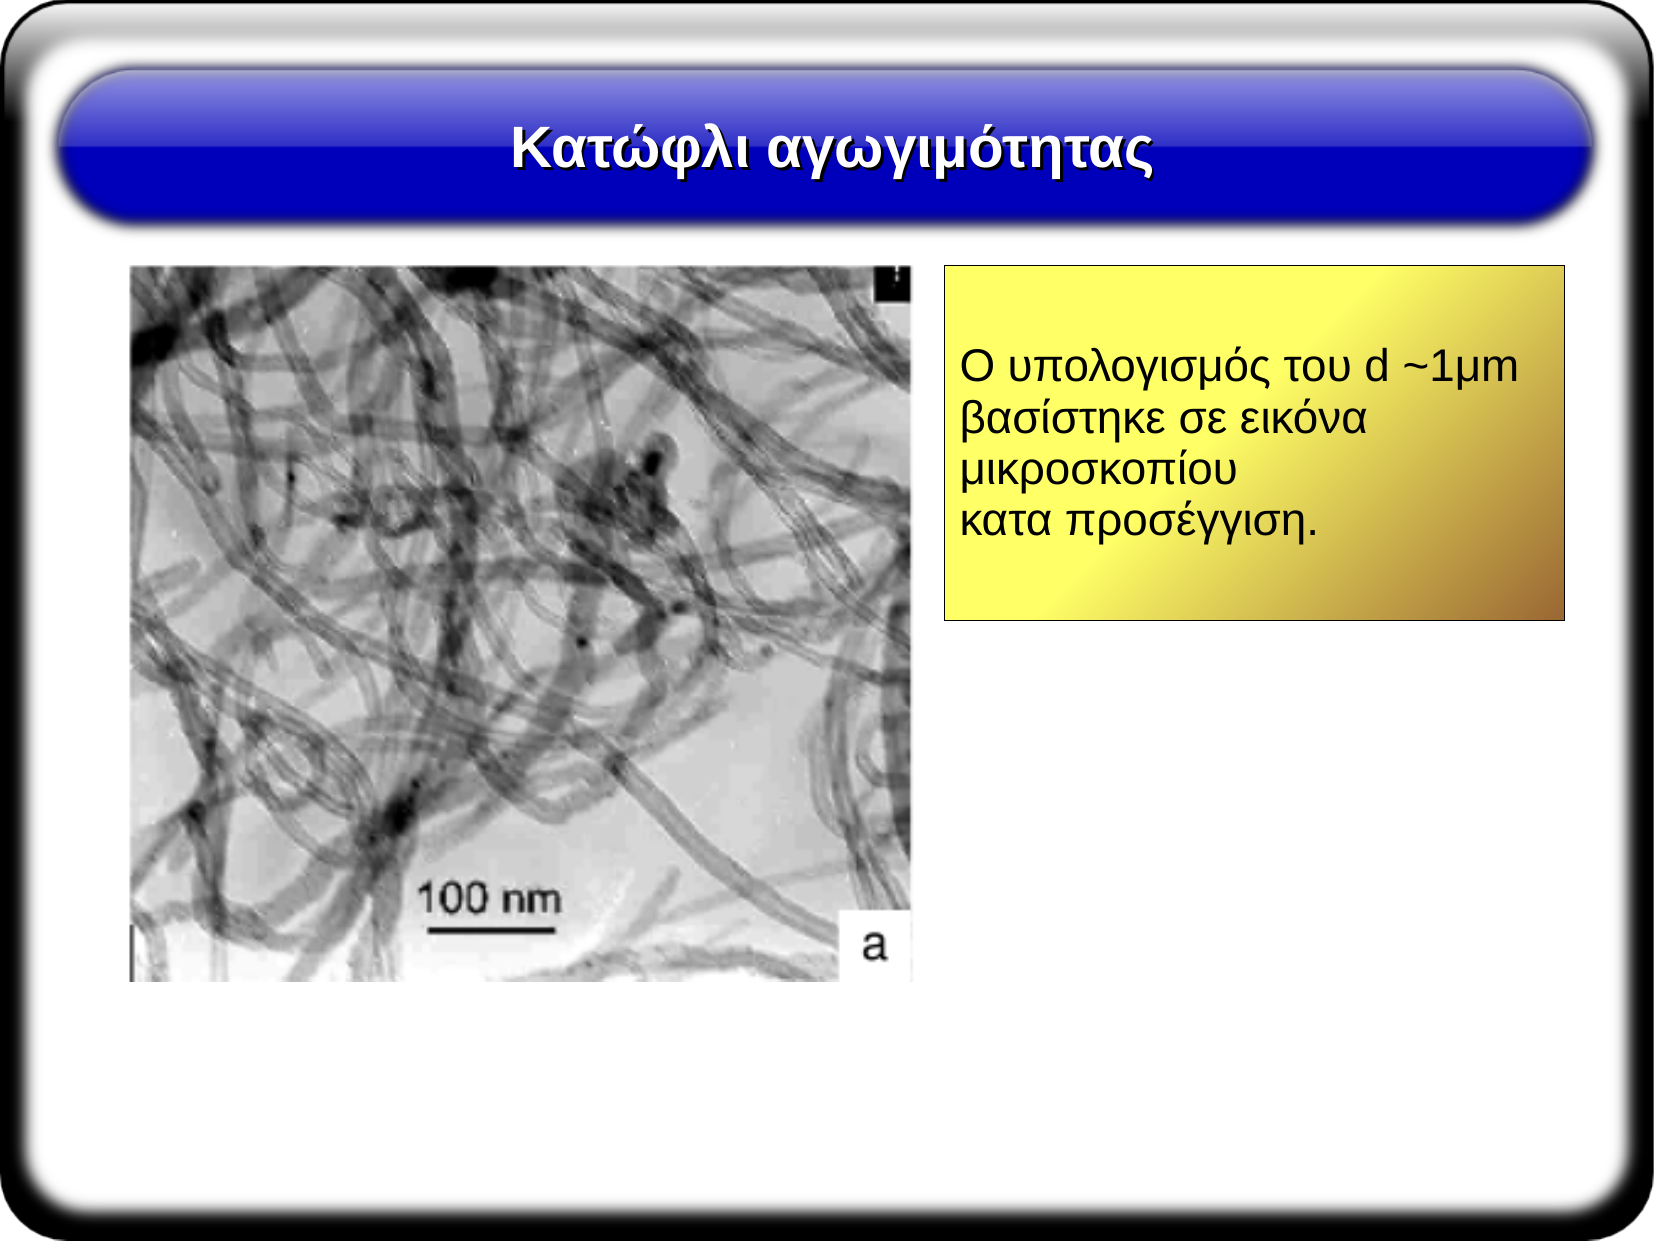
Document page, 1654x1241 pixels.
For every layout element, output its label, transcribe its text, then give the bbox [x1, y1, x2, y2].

picture [0, 0, 1654, 1241]
text_box Ο υπολογισμός του d ~1μm βασίστηκε σε εικόνα μικροσκοπίου κατα προσέγγιση. [944, 265, 1565, 621]
text_box [206, 982, 591, 986]
title Κατώφλι αγωγιμότητας [88, 59, 1577, 237]
